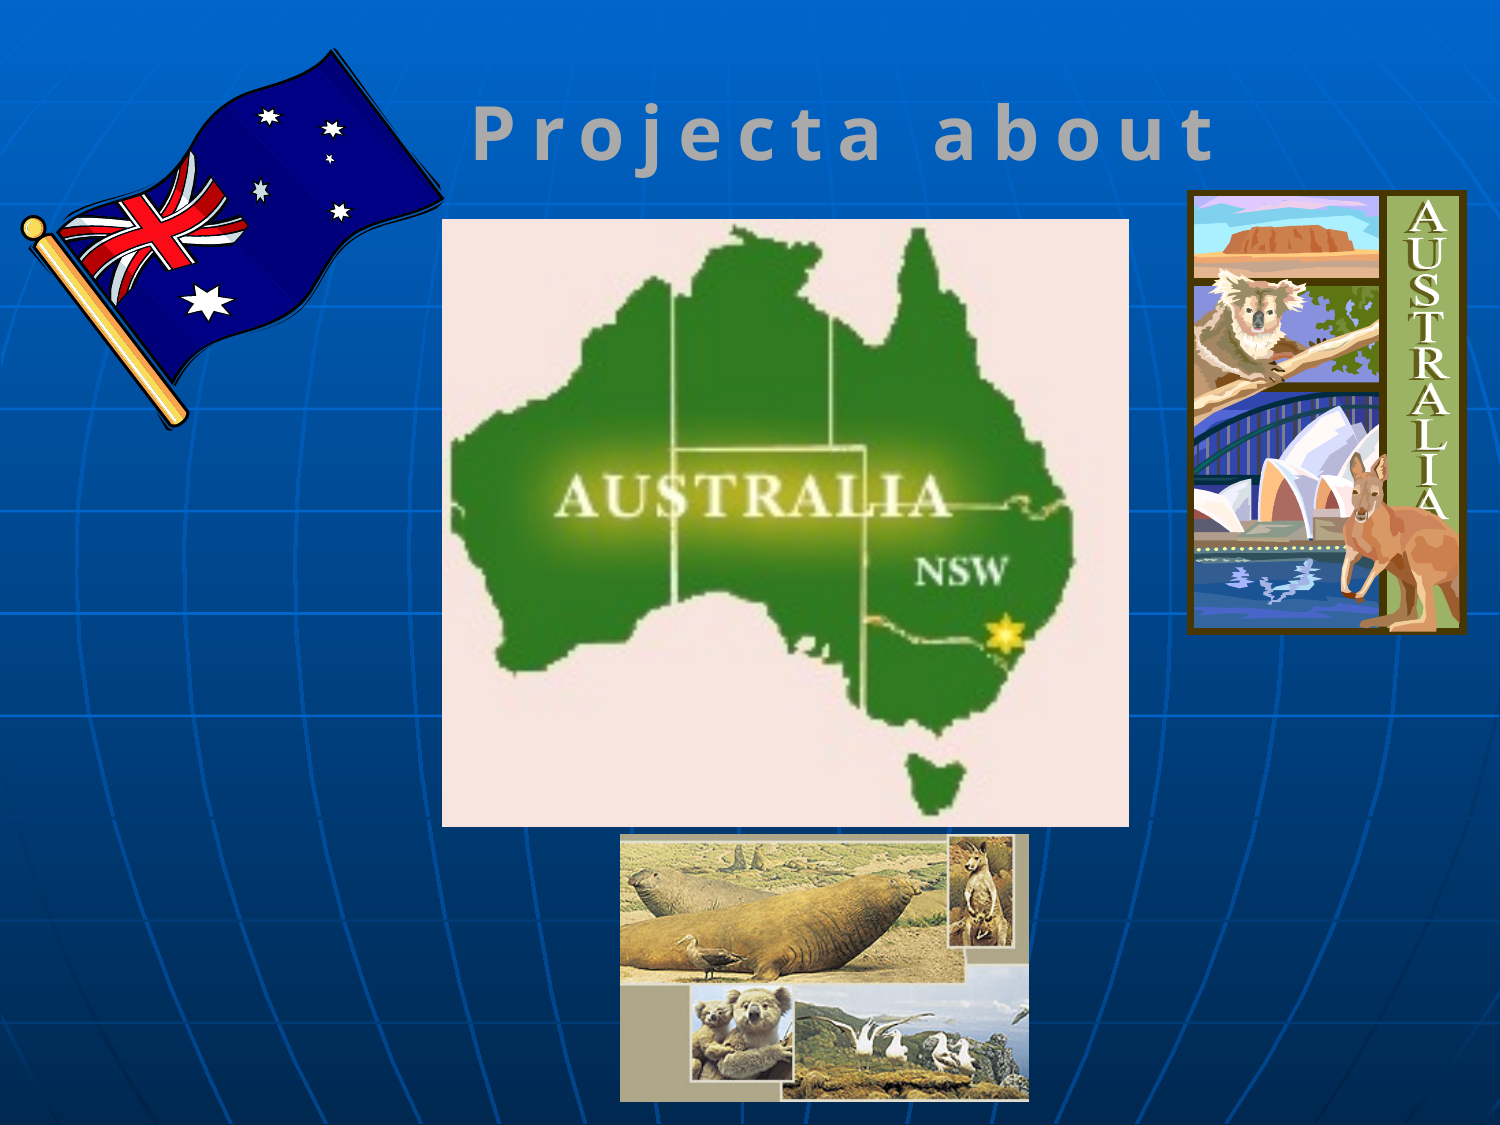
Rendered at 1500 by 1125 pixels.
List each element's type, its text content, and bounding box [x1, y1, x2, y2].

picture [12, 5, 1129, 827]
text_box Projecta about [454, 78, 1108, 185]
picture [620, 834, 1029, 1102]
picture [1187, 184, 1472, 640]
